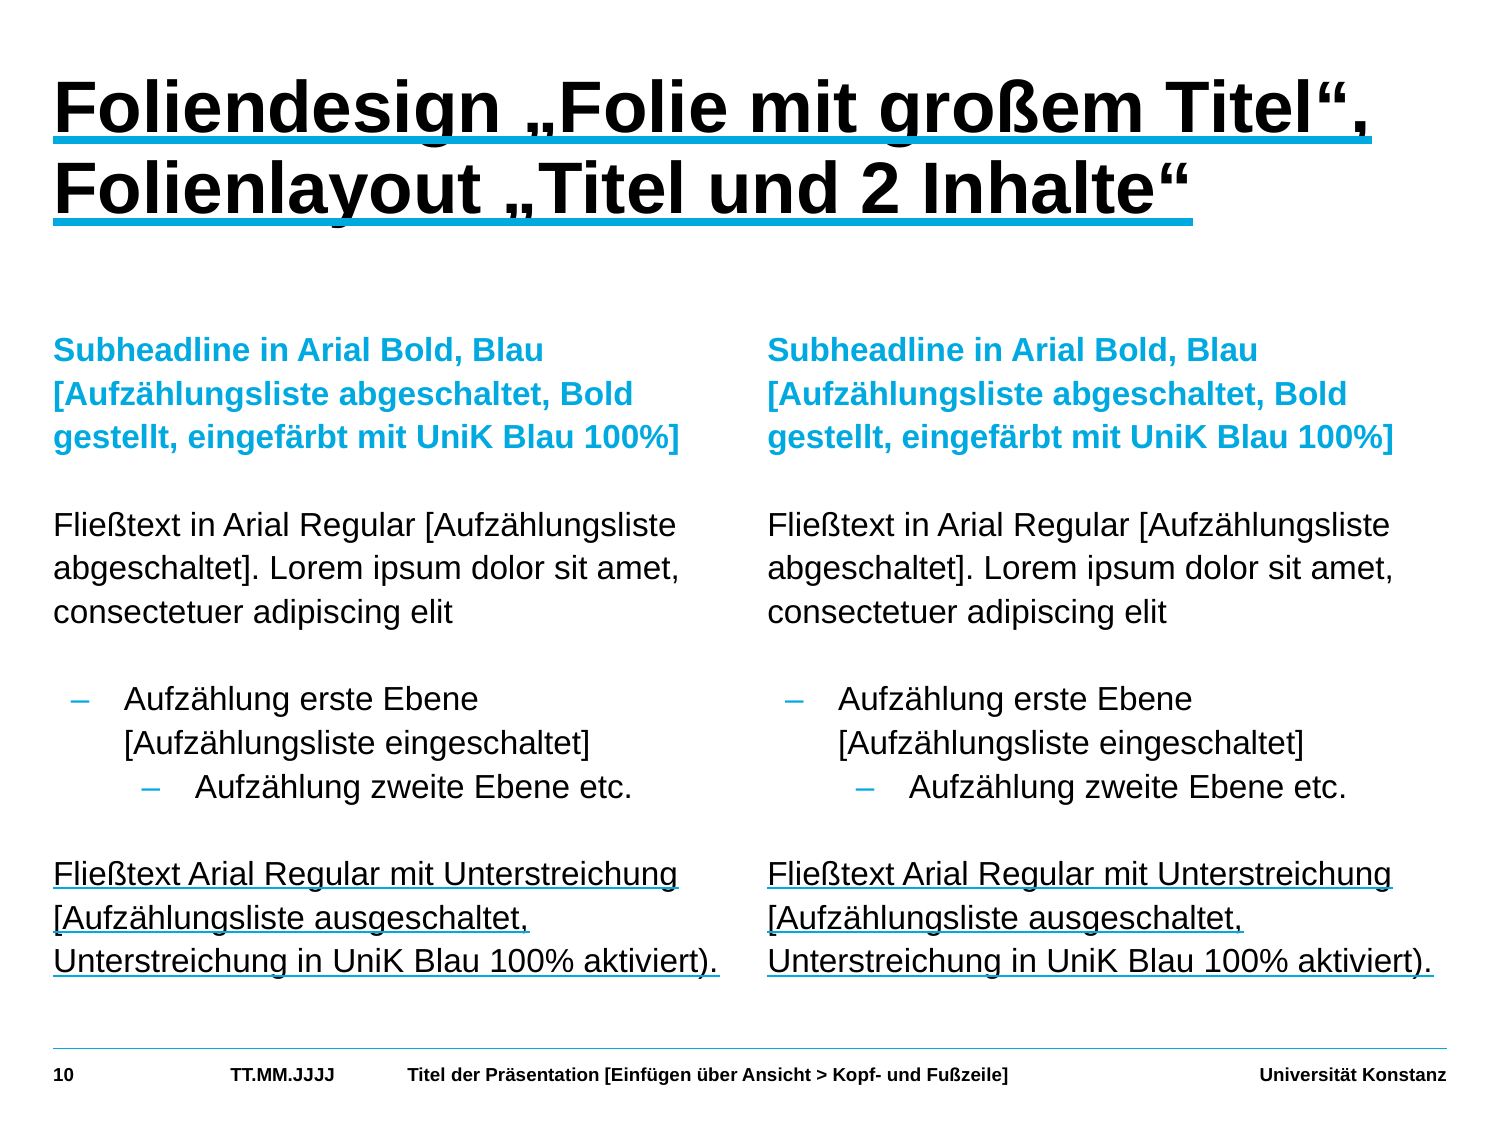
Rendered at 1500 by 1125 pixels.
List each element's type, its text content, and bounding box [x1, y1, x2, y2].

title Foliendesign „Folie mit großem Titel“, Folienlayout „Titel und 2 Inhalte“ [53, 66, 1447, 244]
list Subheadline in Arial Bold, Blau [Aufzählungsliste abgeschaltet, Bold gestellt, eingefärbt mit UniK Blau 100%] Fließtext in Arial Regular [Aufzählungsliste abgeschaltet]. Lorem ipsum dolor sit amet, consectetuer adipiscing elit Aufzählung erste Ebene [Aufzählungsliste eingeschaltet] Aufzählung zweite Ebene etc. Fließtext Arial Regular mit Unterstreichung [Aufzählungsliste ausgeschaltet, Unterstreichung in UniK Blau 100% aktiviert). [53, 325, 734, 1012]
list Subheadline in Arial Bold, Blau [Aufzählungsliste abgeschaltet, Bold gestellt, eingefärbt mit UniK Blau 100%] Fließtext in Arial Regular [Aufzählungsliste abgeschaltet]. Lorem ipsum dolor sit amet, consectetuer adipiscing elit Aufzählung erste Ebene [Aufzählungsliste eingeschaltet] Aufzählung zweite Ebene etc. Fließtext Arial Regular mit Unterstreichung [Aufzählungsliste ausgeschaltet, Unterstreichung in UniK Blau 100% aktiviert). [767, 325, 1448, 1012]
